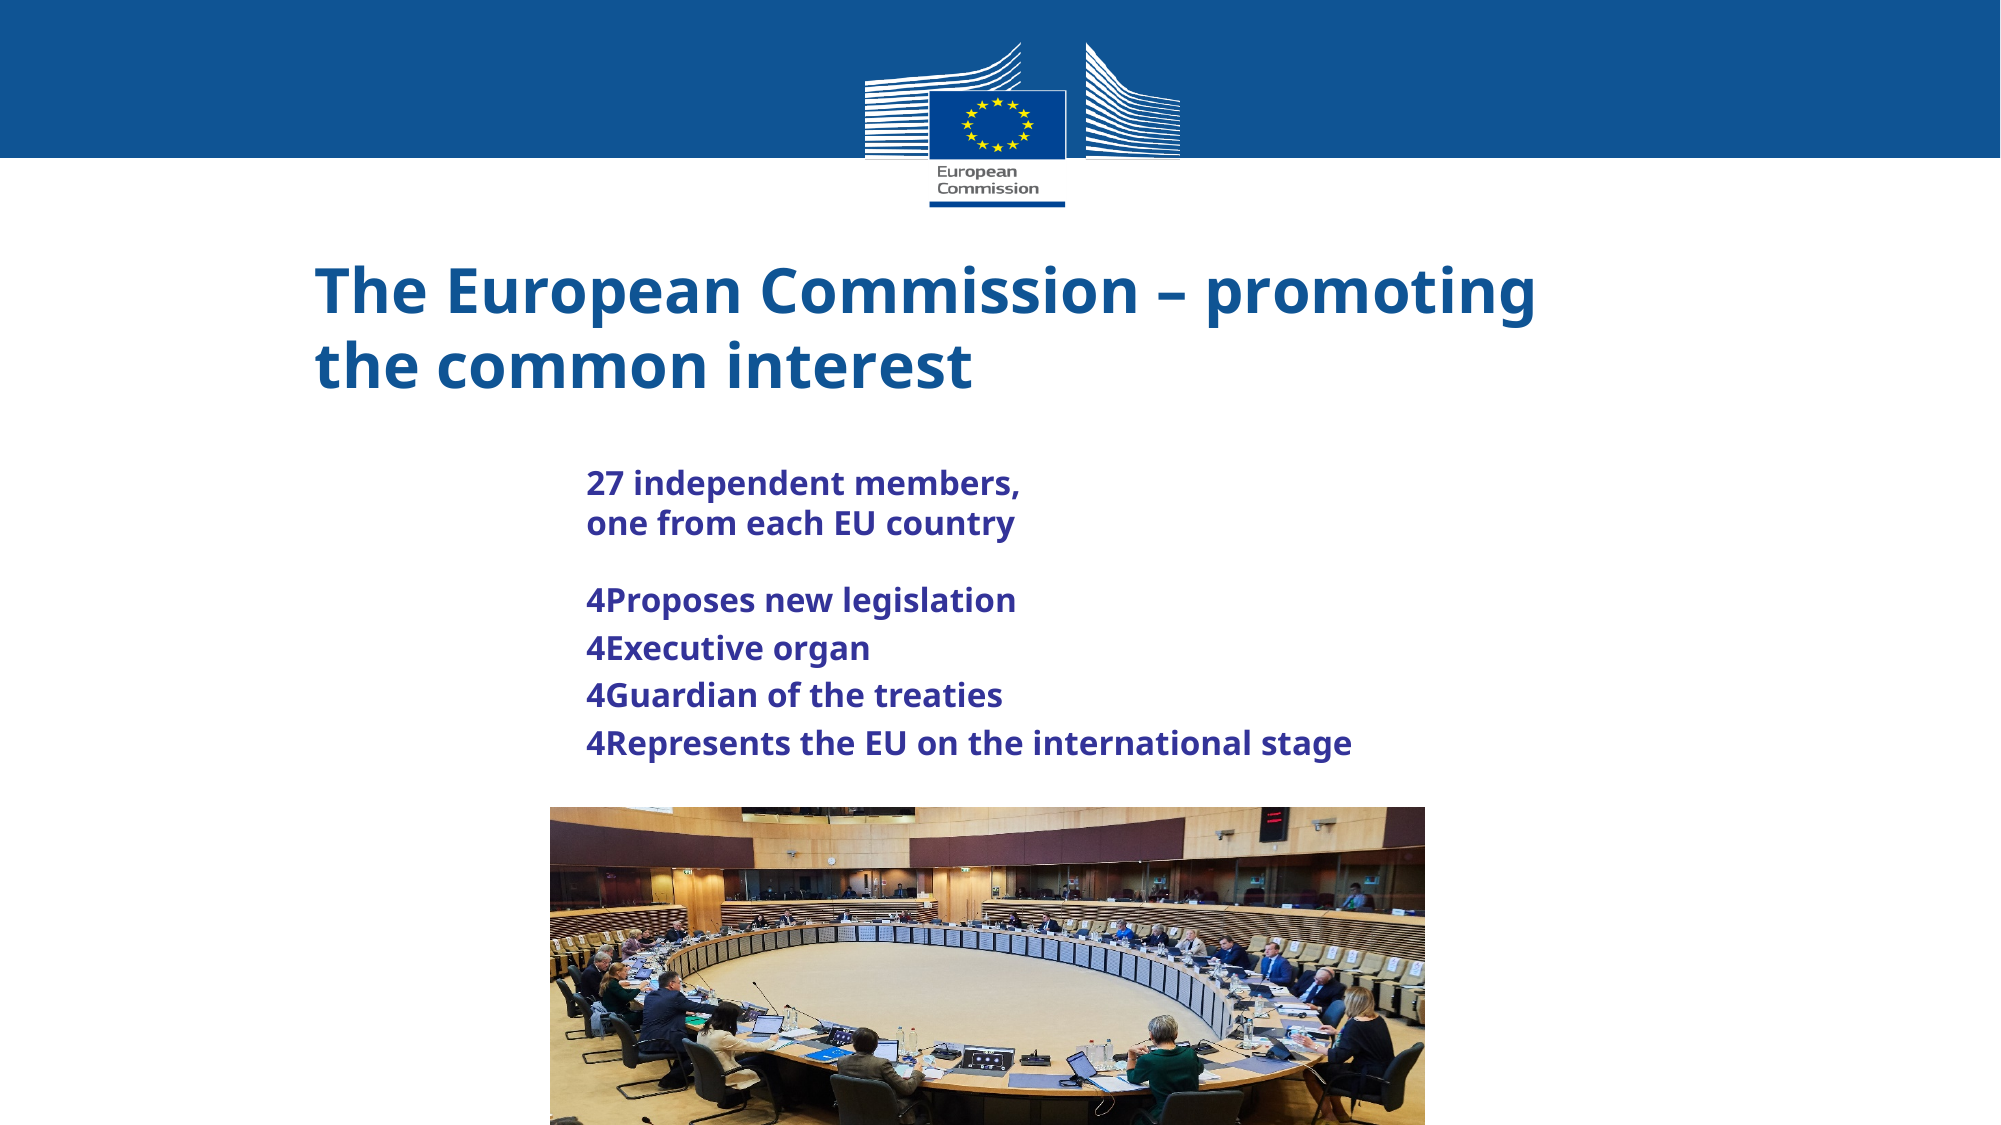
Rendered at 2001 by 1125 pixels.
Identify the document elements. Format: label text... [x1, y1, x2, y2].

picture [550, 807, 1425, 1125]
text_box 27 independent members, one from each EU country 4Proposes new legislation 4Executive organ 4Guardian of the treaties 4Represents the EU on the international stage [571, 299, 1451, 925]
title The European Commission – promoting the common interest [299, 243, 1650, 398]
